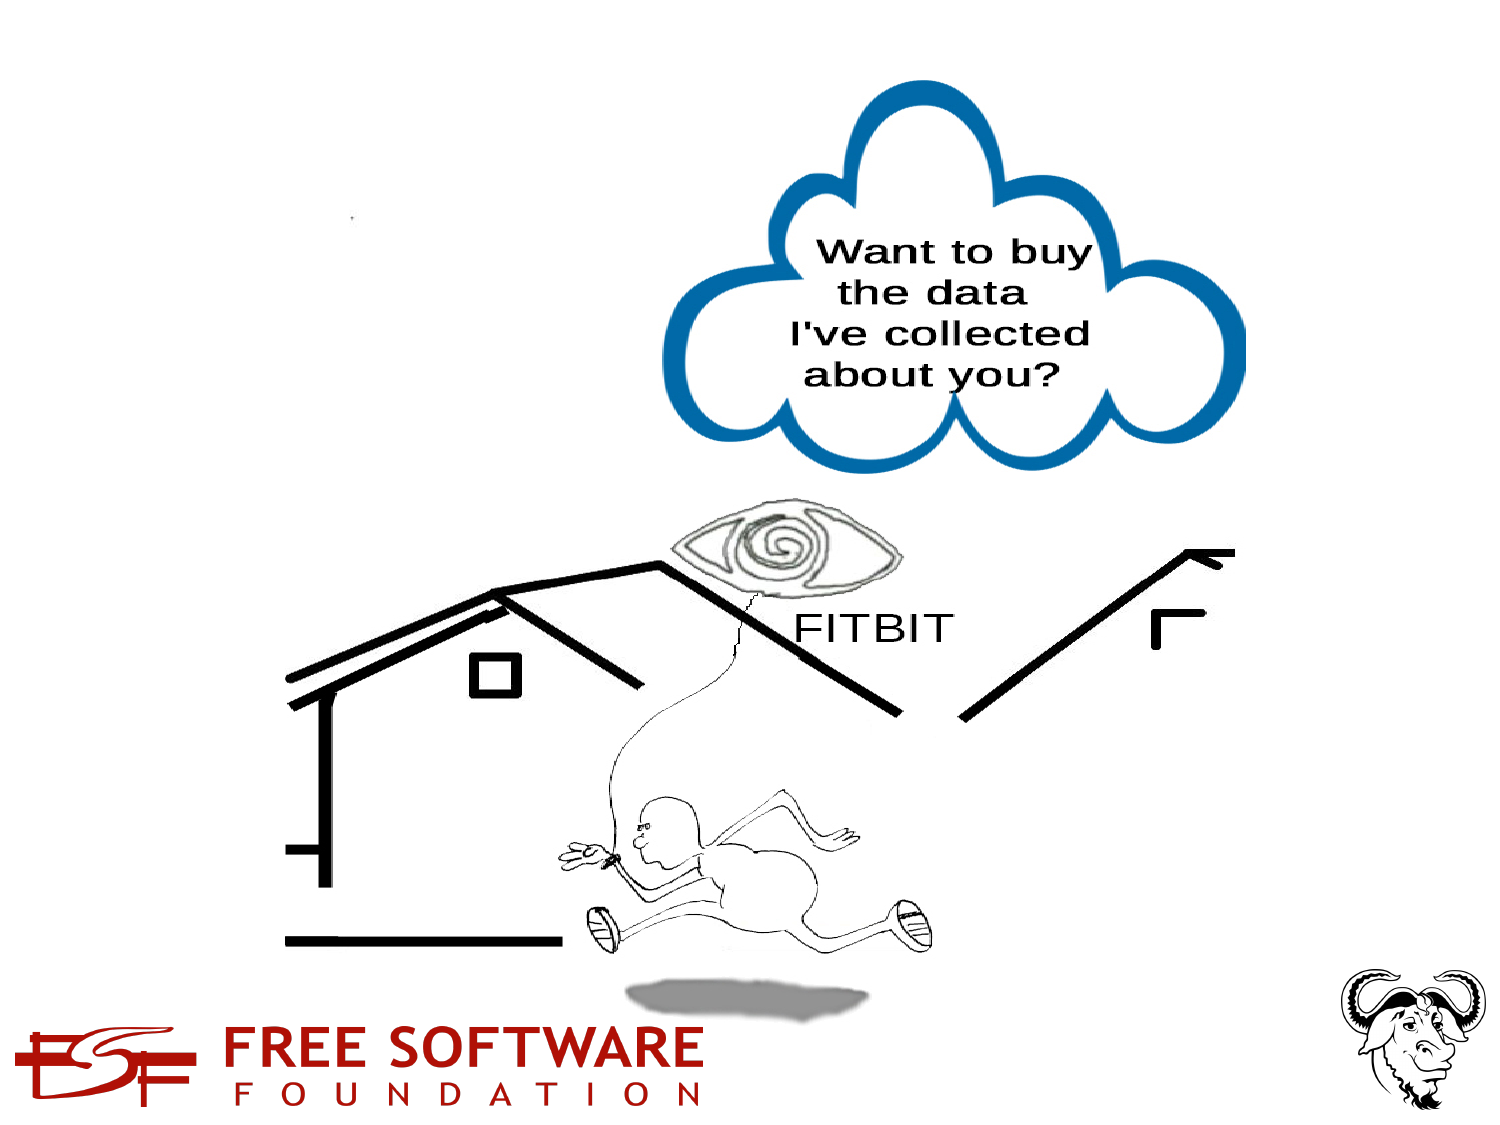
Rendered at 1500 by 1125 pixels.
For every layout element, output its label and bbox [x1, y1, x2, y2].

picture [1341, 969, 1486, 1110]
picture [15, 80, 1246, 1107]
